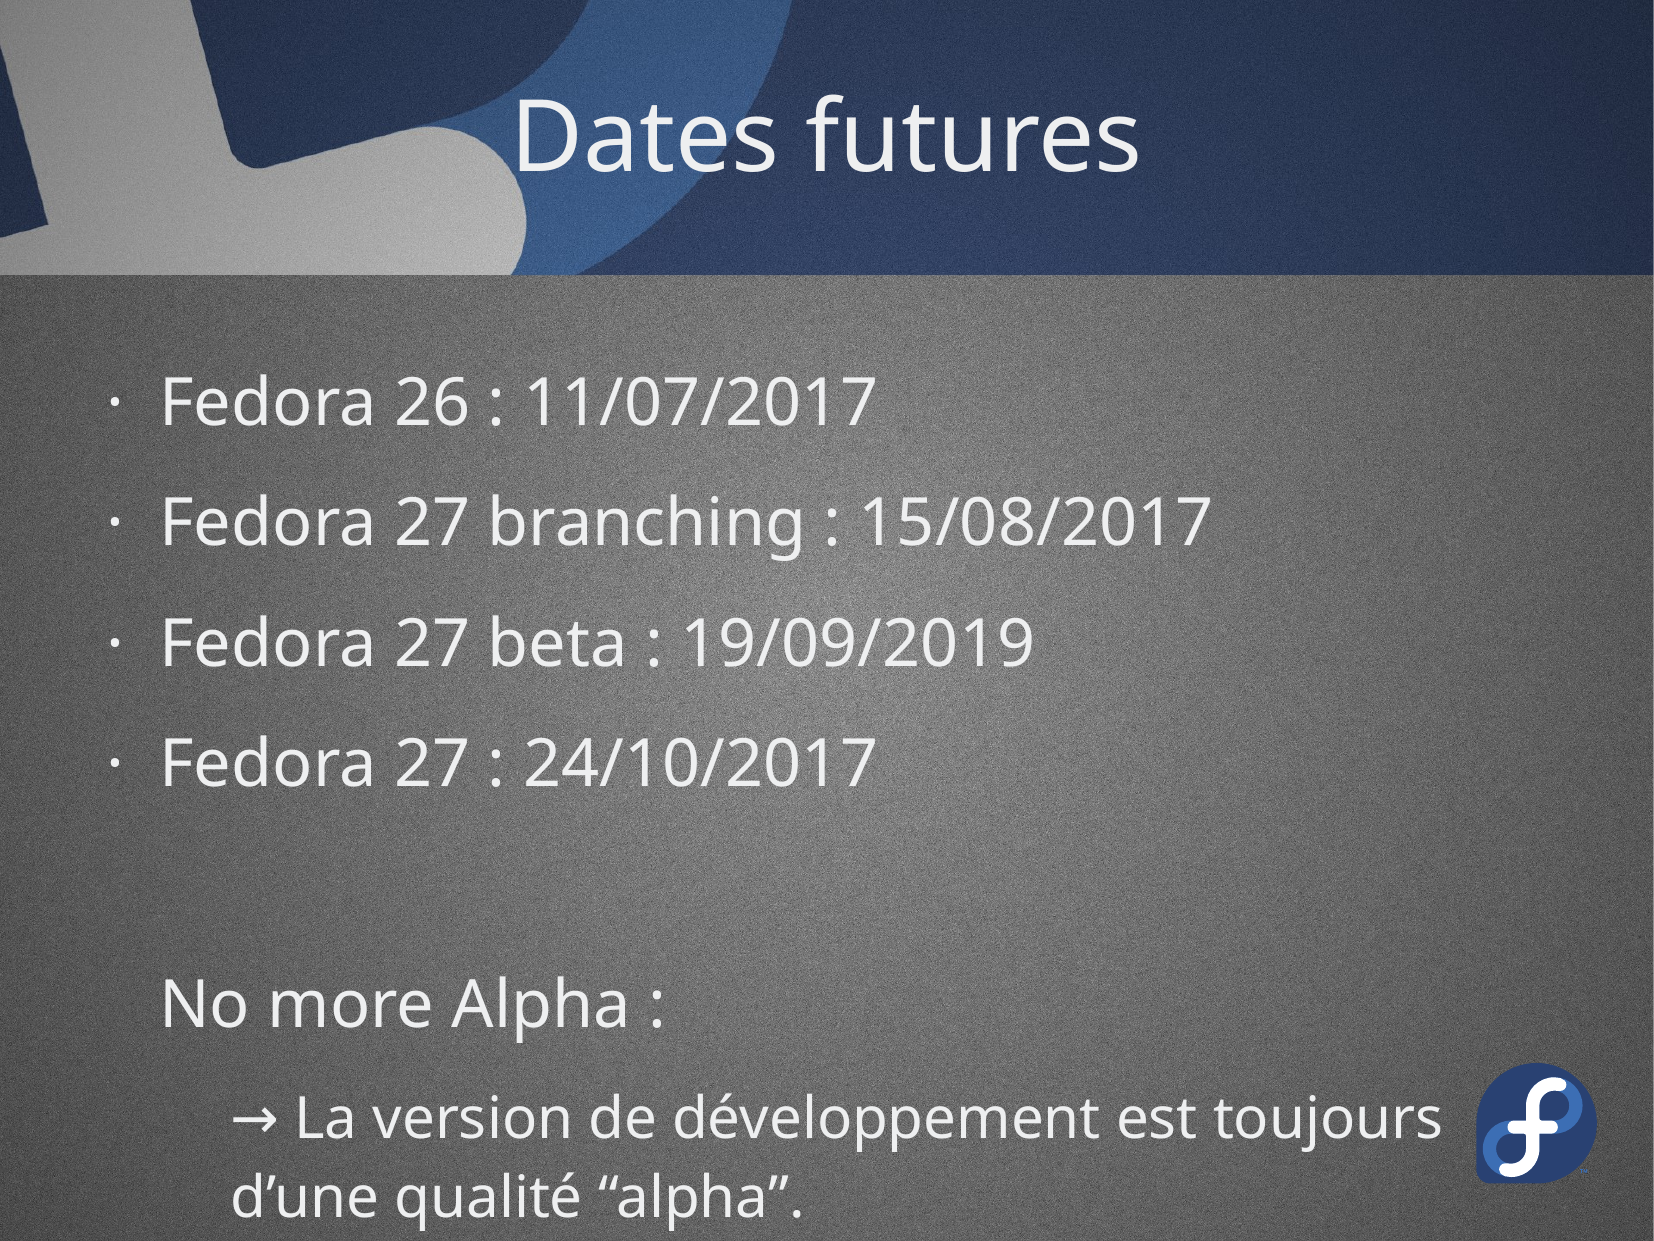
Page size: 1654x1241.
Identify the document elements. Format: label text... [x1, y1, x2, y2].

title Dates futures [88, 29, 1565, 237]
list Fedora 26 : 11/07/2017 Fedora 27 branching : 15/08/2017 Fedora 27 beta : 19/09/2019 Fedora 27 : 24/10/2017 No more Alpha : → La version de développement est toujours d’une qualité “alpha”. [88, 354, 1565, 1131]
picture [0, 0, 1654, 1241]
